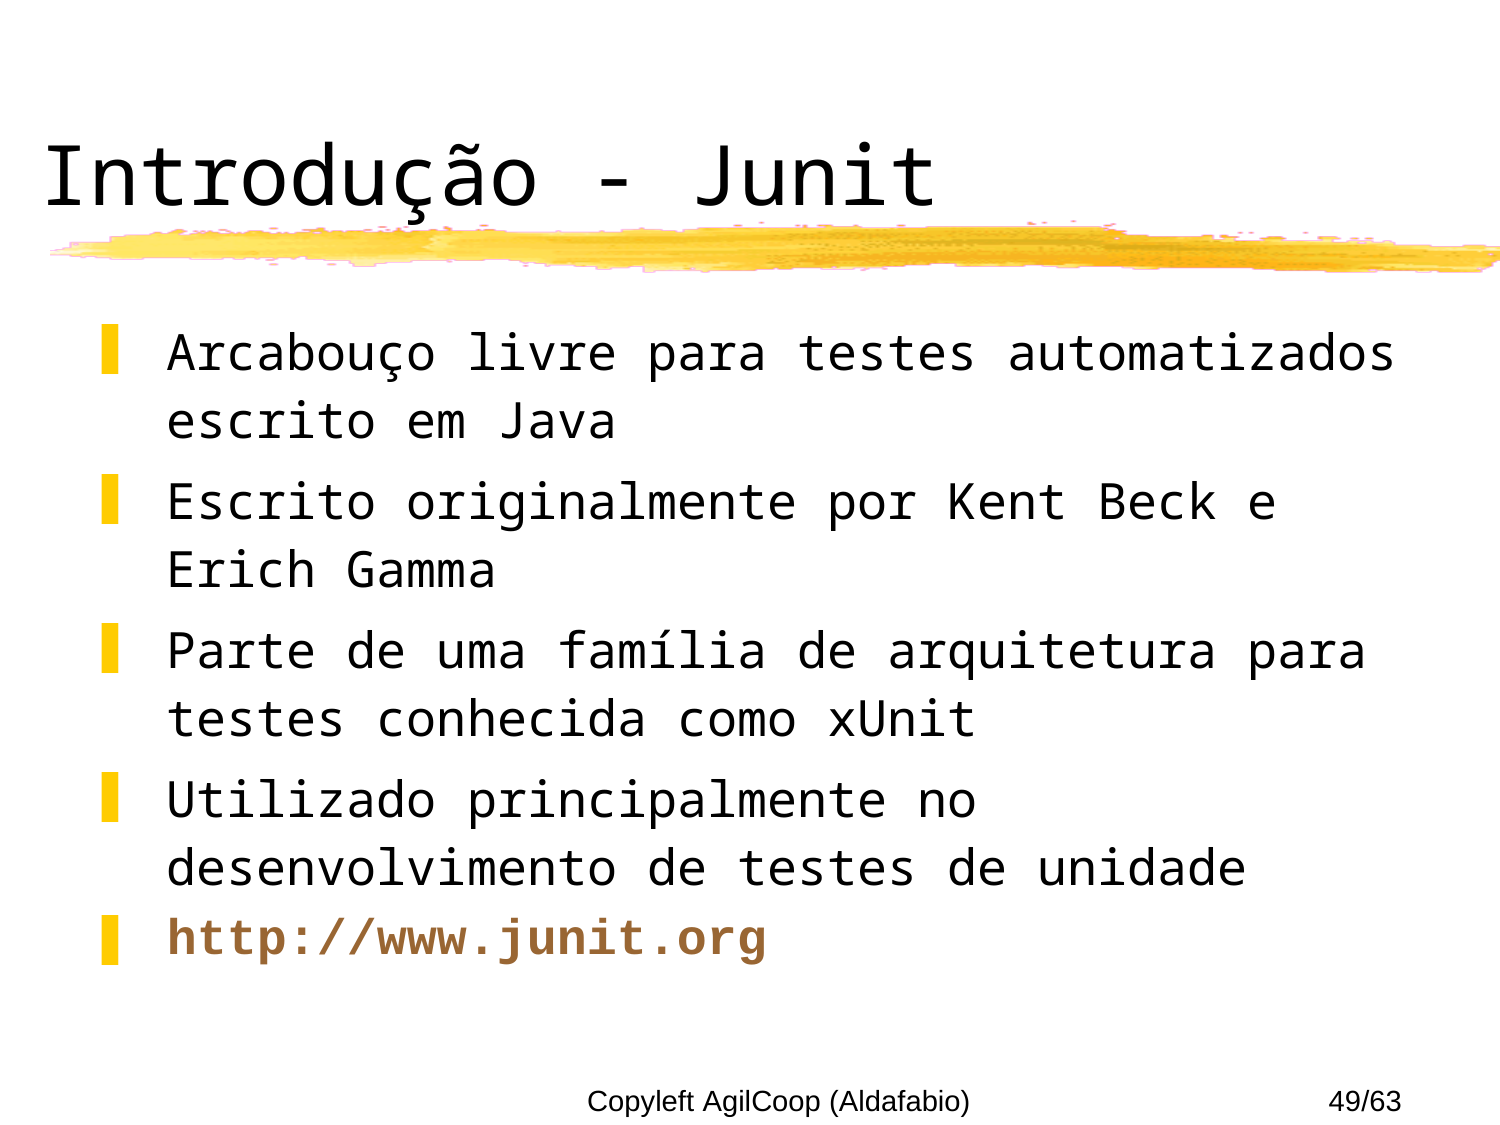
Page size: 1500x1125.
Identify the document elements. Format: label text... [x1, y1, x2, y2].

title Introdução - Junit [24, 74, 1488, 238]
list Arcabouço livre para testes automatizados escrito em Java Escrito originalmente por Kent Beck e Erich Gamma Parte de uma família de arquitetura para testes conhecida como xUnit Utilizado principalmente no desenvolvimento de testes de unidade http://www.junit.org [74, 309, 1417, 994]
picture [50, 215, 1500, 284]
